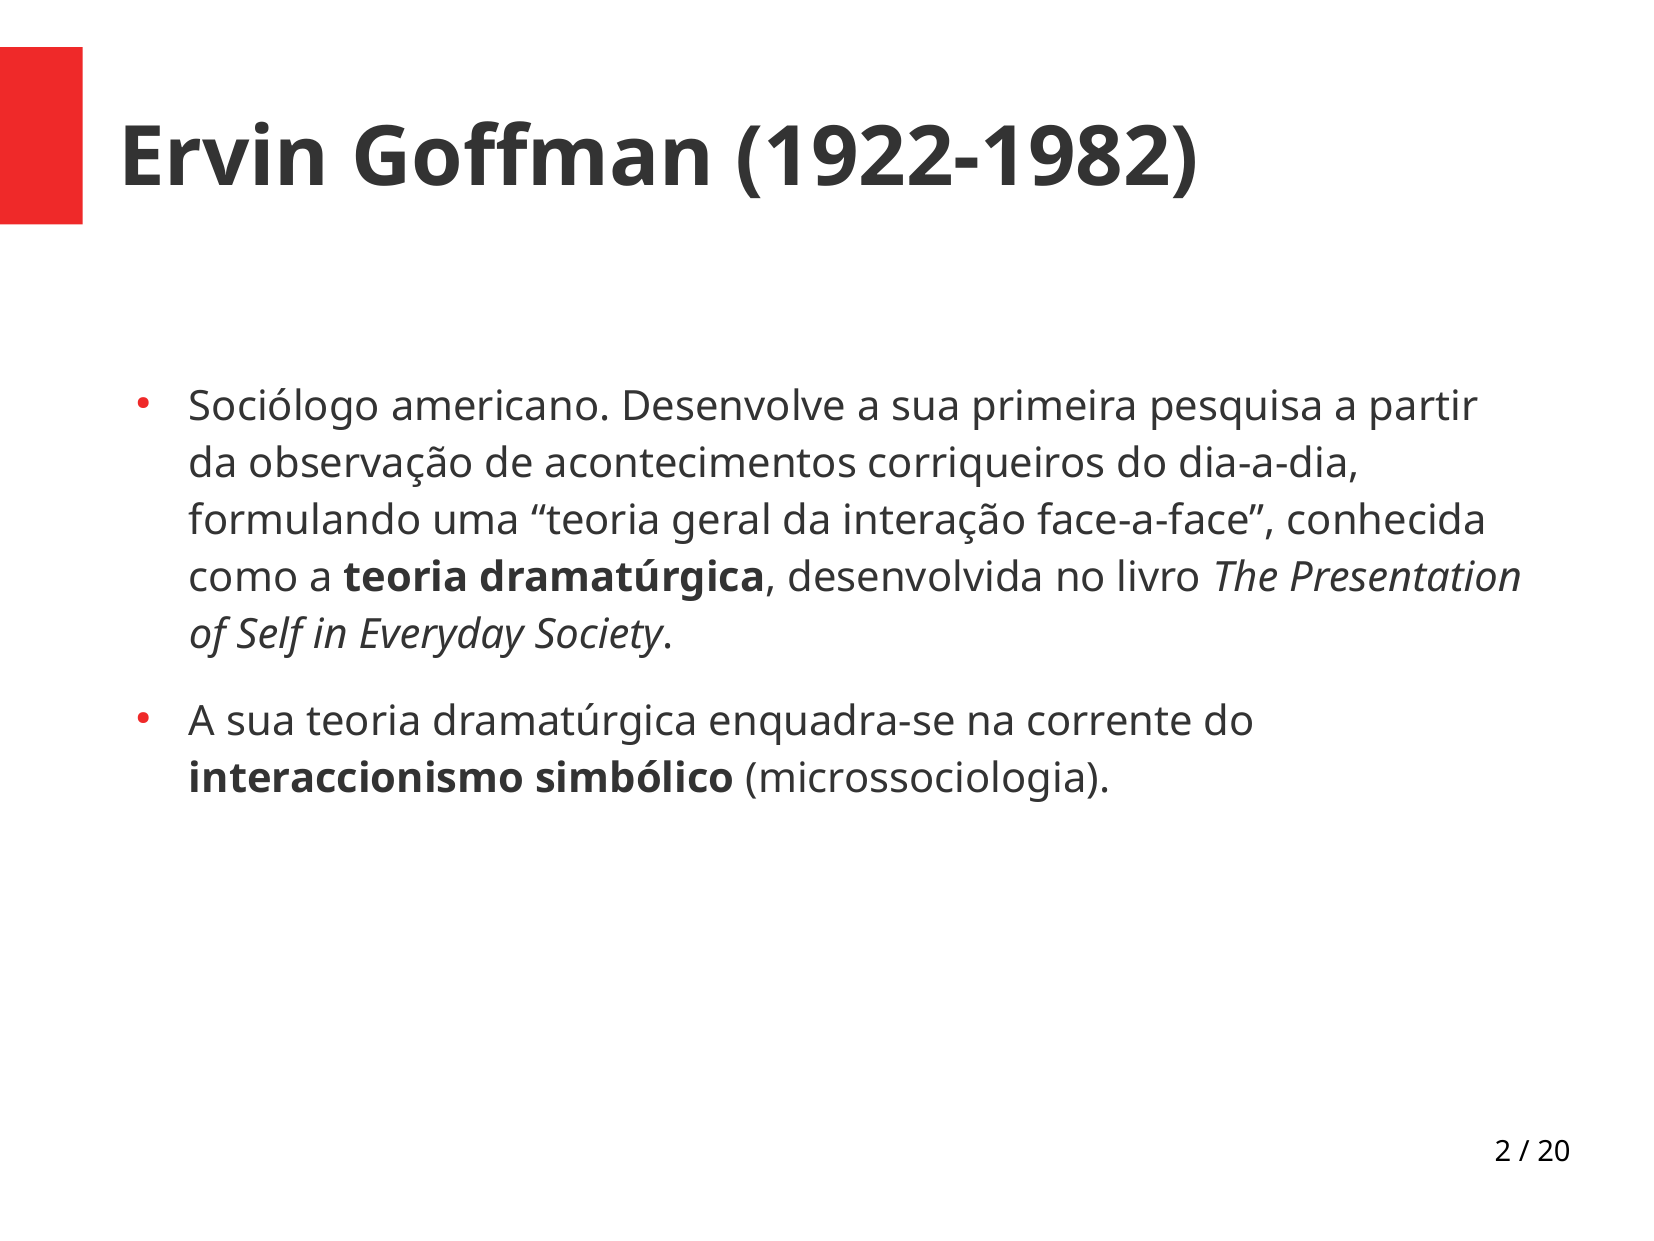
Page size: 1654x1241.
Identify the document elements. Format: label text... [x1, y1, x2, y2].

list Sociólogo americano. Desenvolve a sua primeira pesquisa a partir da observação de acontecimentos corriqueiros do dia-a-dia, formulando uma “teoria geral da interação face-a-face”, conhecida como a teoria dramatúrgica, desenvolvida no livro The Presentation of Self in Everyday Society. A sua teoria dramatúrgica enquadra-se na corrente do interaccionismo simbólico (microssociologia). [118, 289, 1536, 1009]
title Ervin Goffman (1922-1982) [118, 45, 1571, 260]
